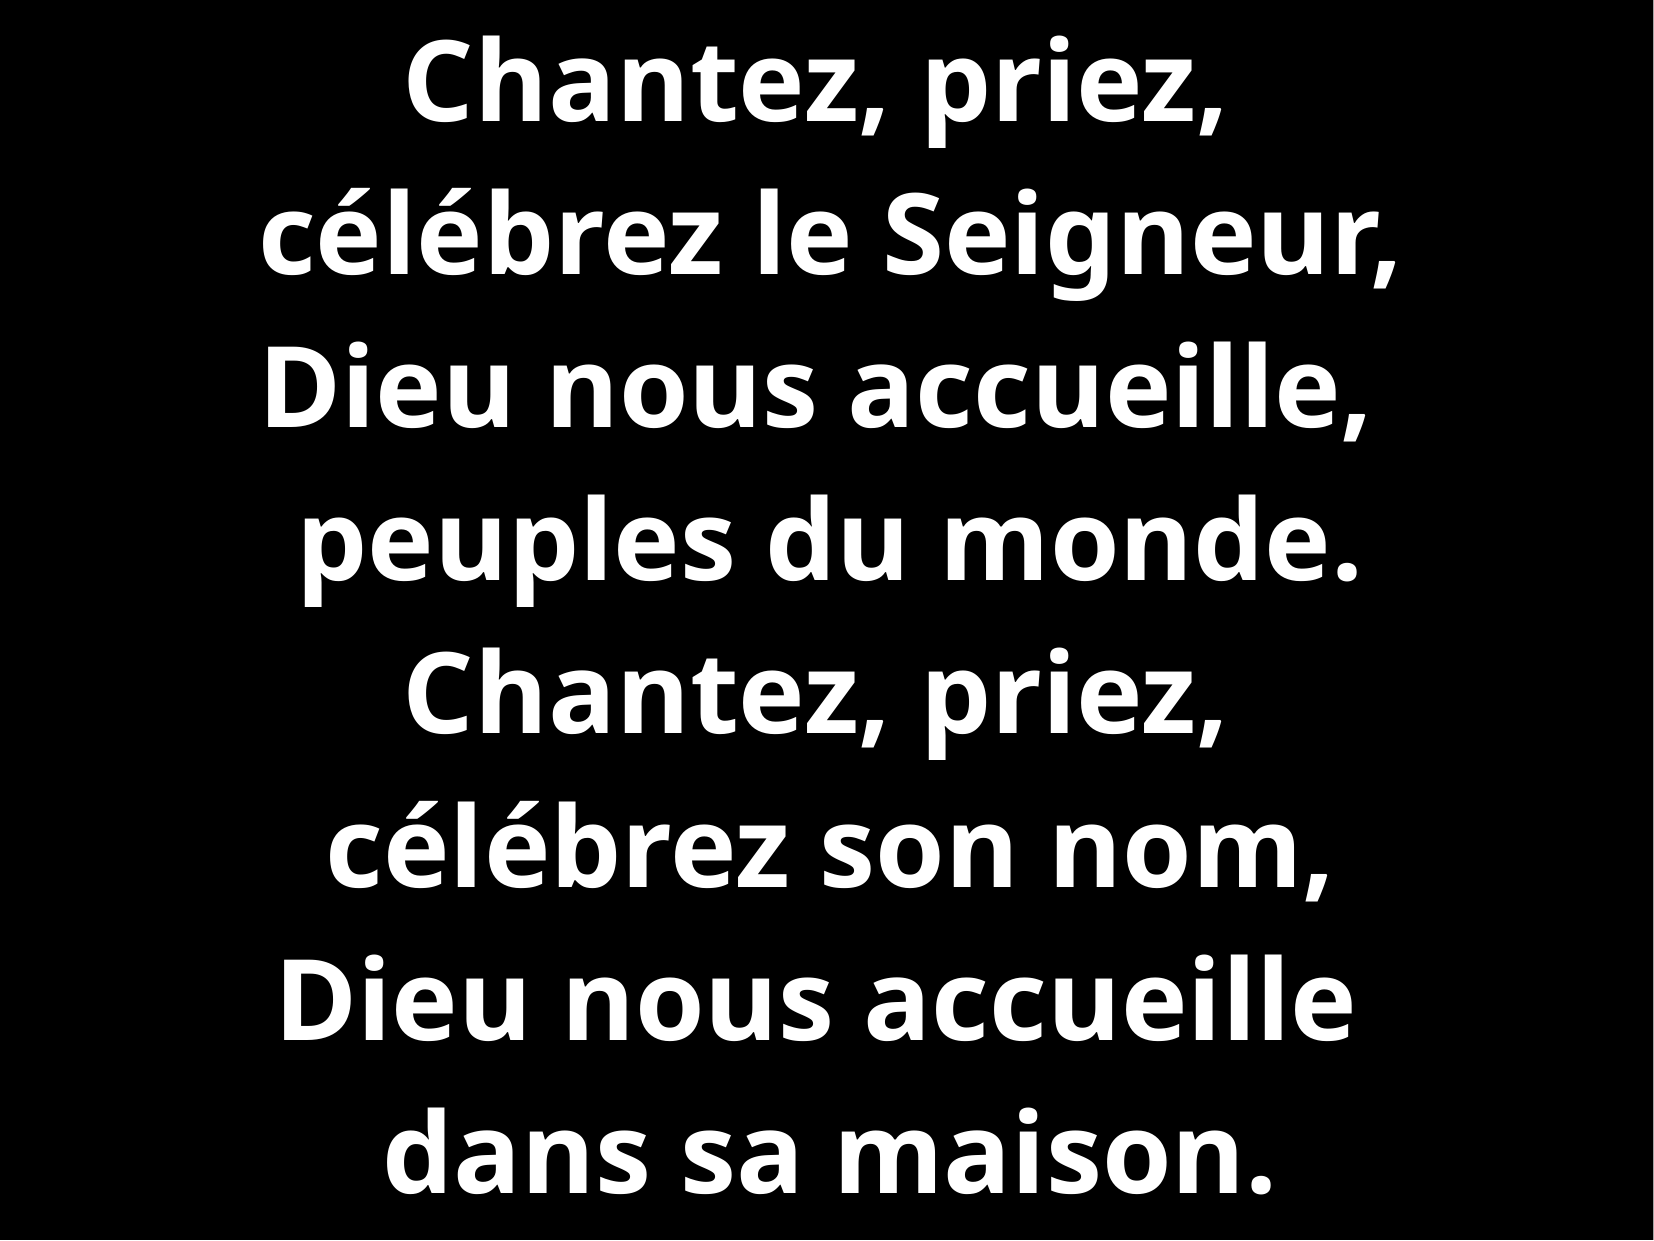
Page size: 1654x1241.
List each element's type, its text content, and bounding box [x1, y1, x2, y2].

subtitle Chantez, priez, célébrez le Seigneur, Dieu nous accueille, peuples du monde. Chantez, priez, célébrez son nom, Dieu nous accueille dans sa maison. [21, 0, 1640, 1241]
